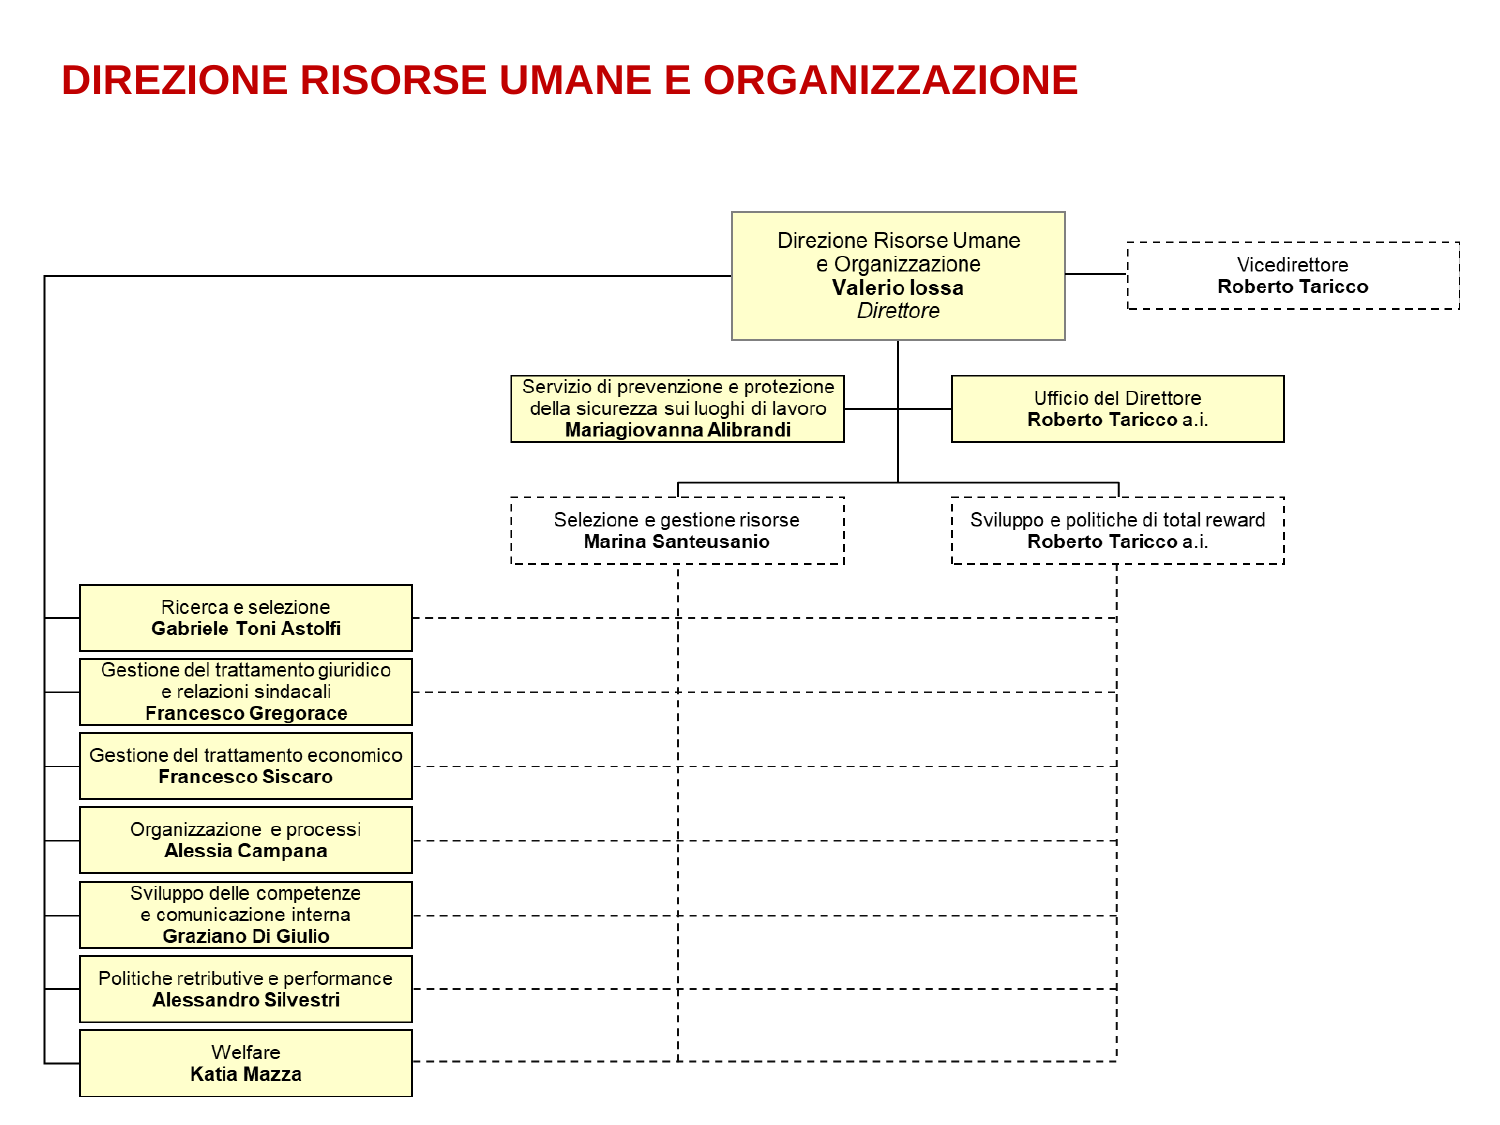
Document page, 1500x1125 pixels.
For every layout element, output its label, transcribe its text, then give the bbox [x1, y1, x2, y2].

text_box DIREZIONE RISORSE UMANE E ORGANIZZAZIONE [46, 45, 1458, 128]
picture [43, 211, 1460, 1097]
